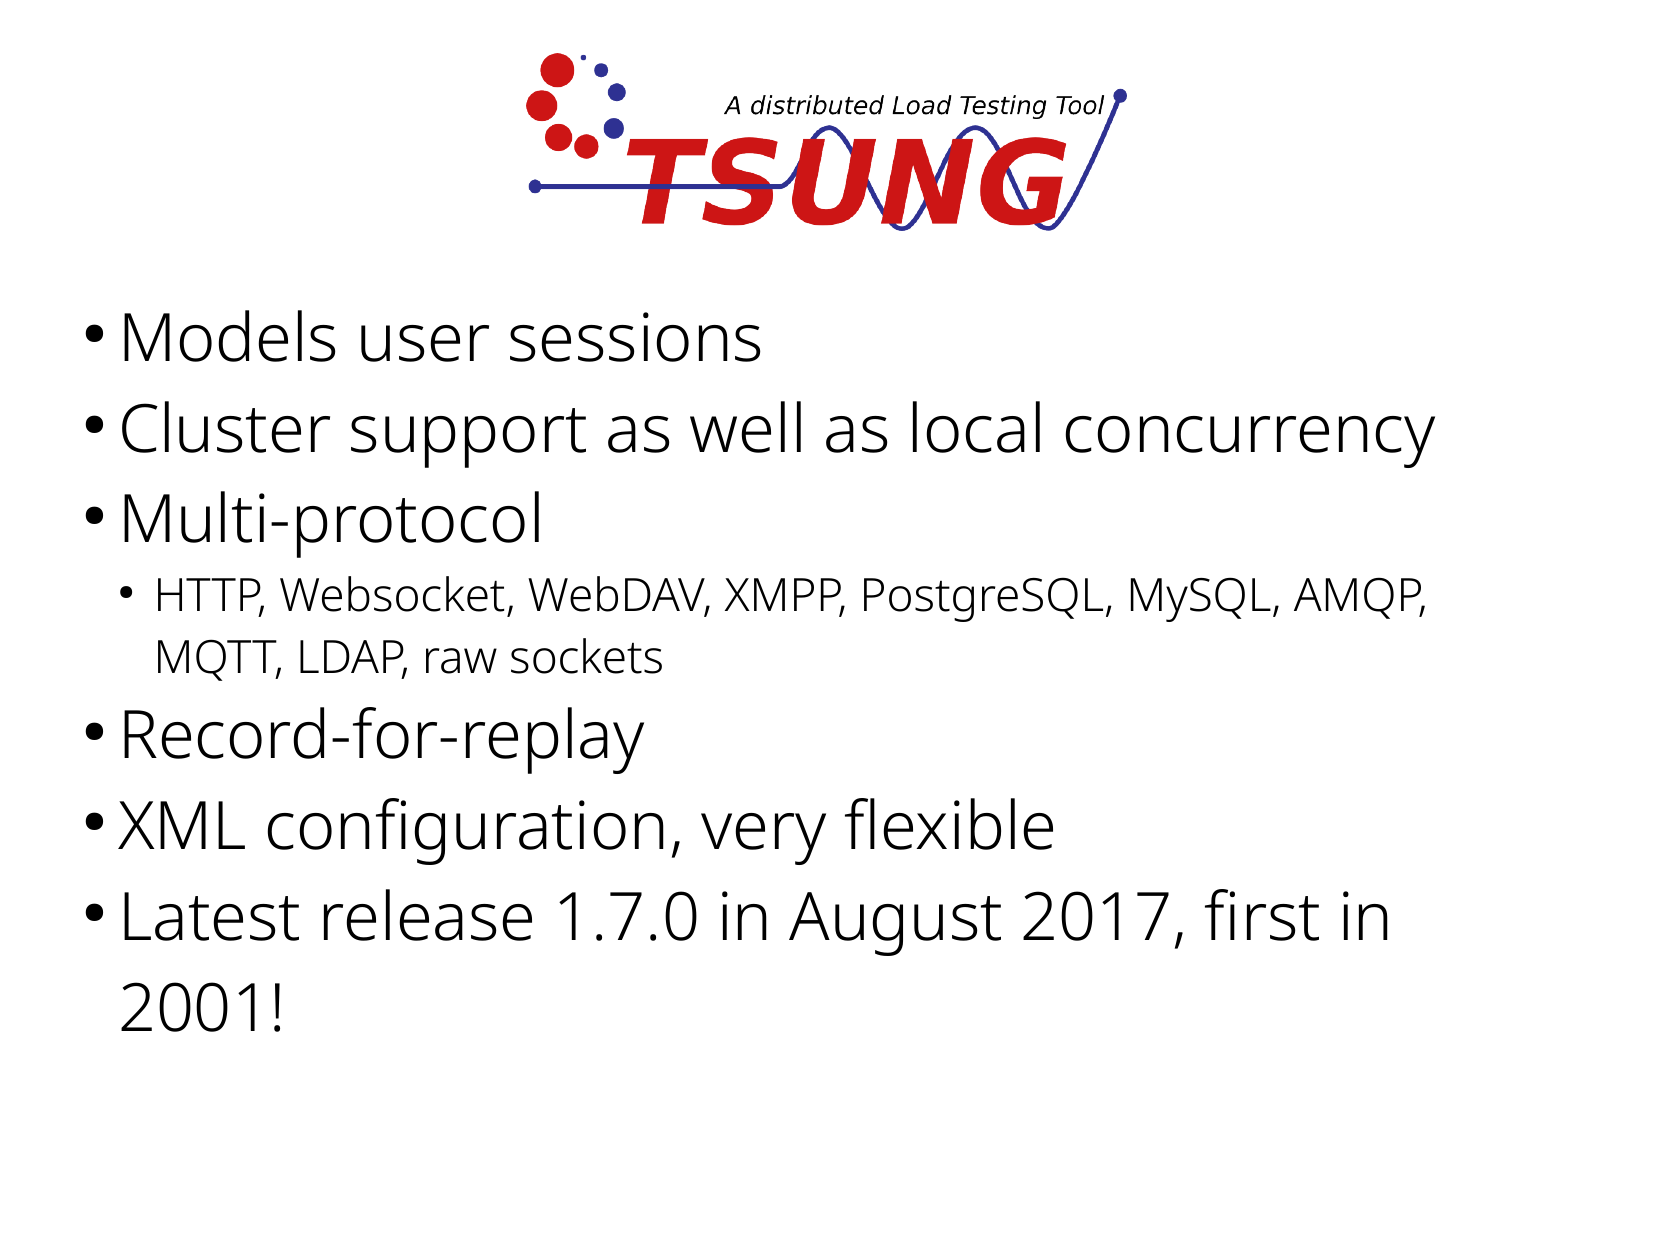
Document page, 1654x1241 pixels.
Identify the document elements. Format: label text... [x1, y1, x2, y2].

subtitle Models user sessions Cluster support as well as local concurrency Multi-protocol HTTP, Websocket, WebDAV, XMPP, PostgreSQL, MySQL, AMQP, MQTT, LDAP, raw sockets Record-for-replay XML configuration, very flexible Latest release 1.7.0 in August 2017, first in 2001! [82, 290, 1571, 1069]
picture [526, 53, 1127, 231]
